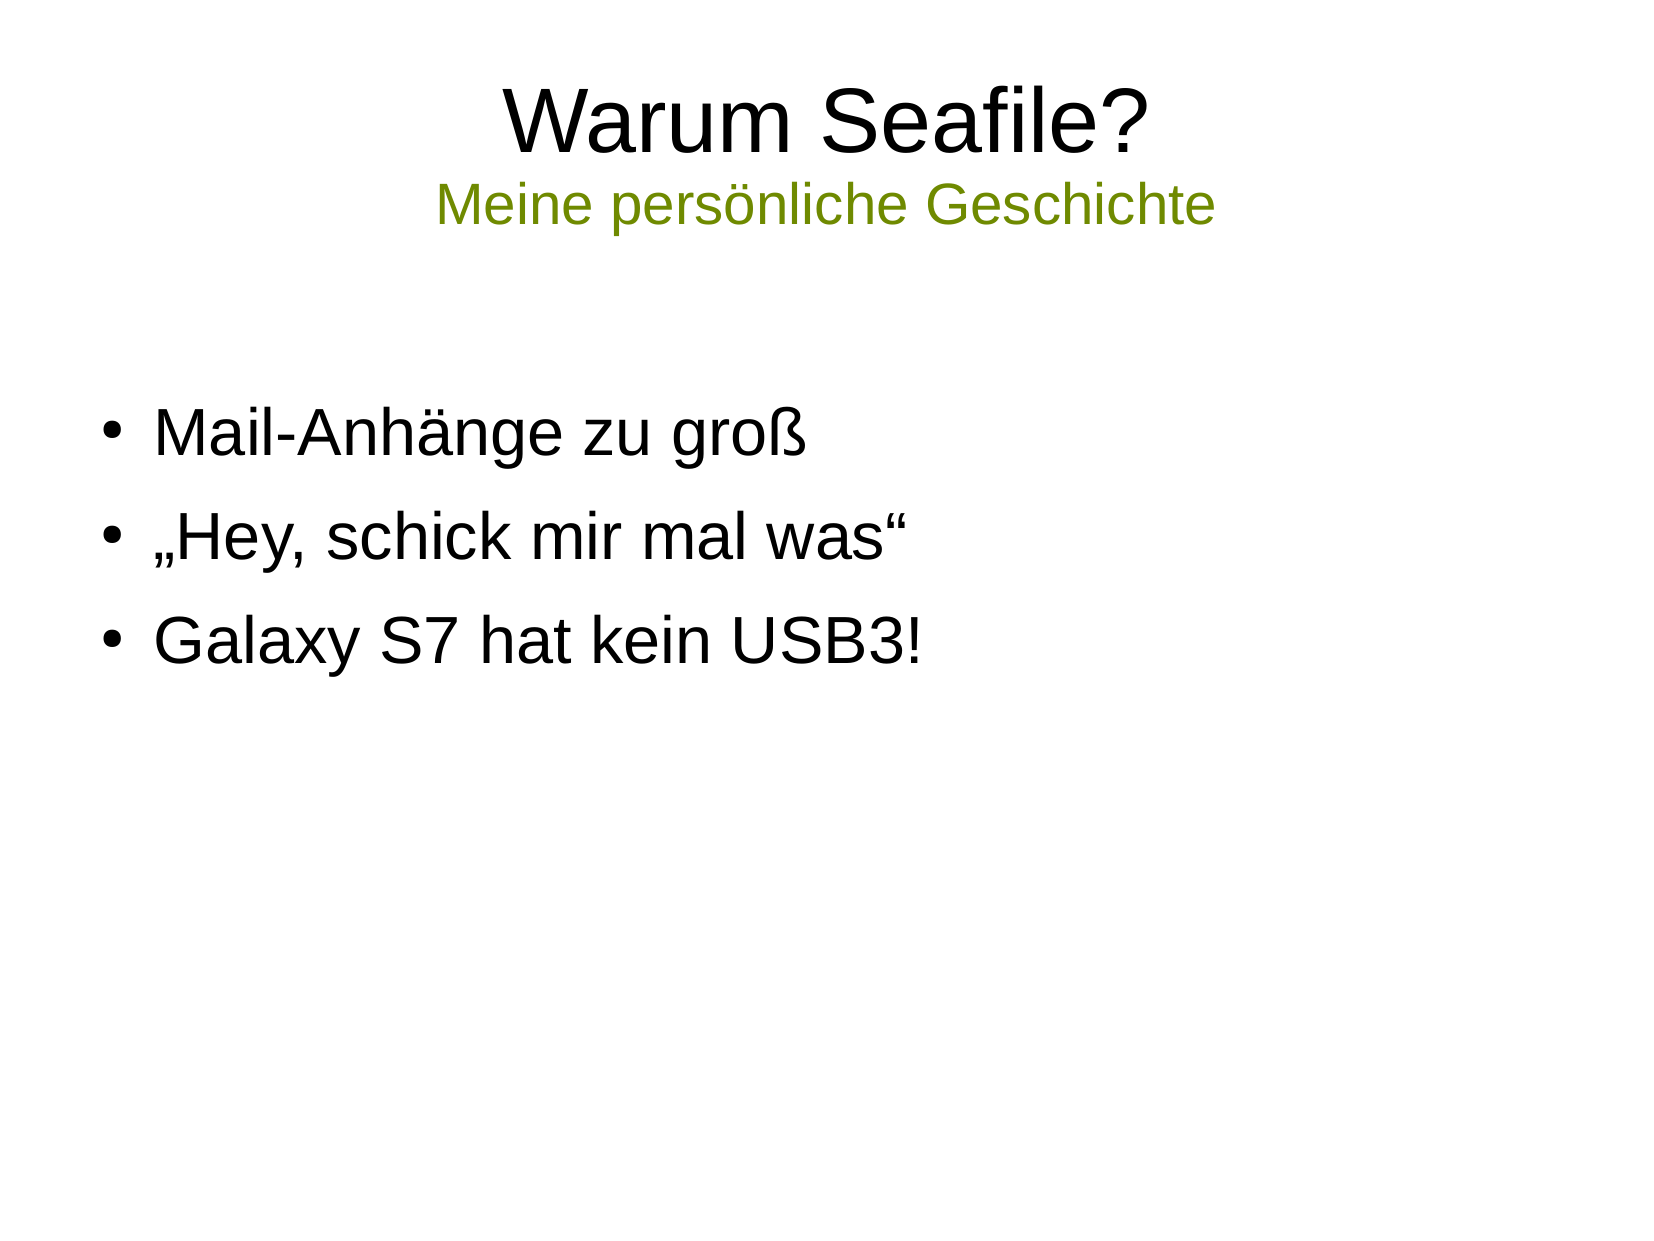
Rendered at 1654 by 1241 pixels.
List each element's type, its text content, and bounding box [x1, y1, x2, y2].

list Mail-Anhänge zu groß „Hey, schick mir mal was“ Galaxy S7 hat kein USB3! [82, 290, 1571, 1010]
title Warum Seafile? Meine persönliche Geschichte [82, 49, 1571, 257]
